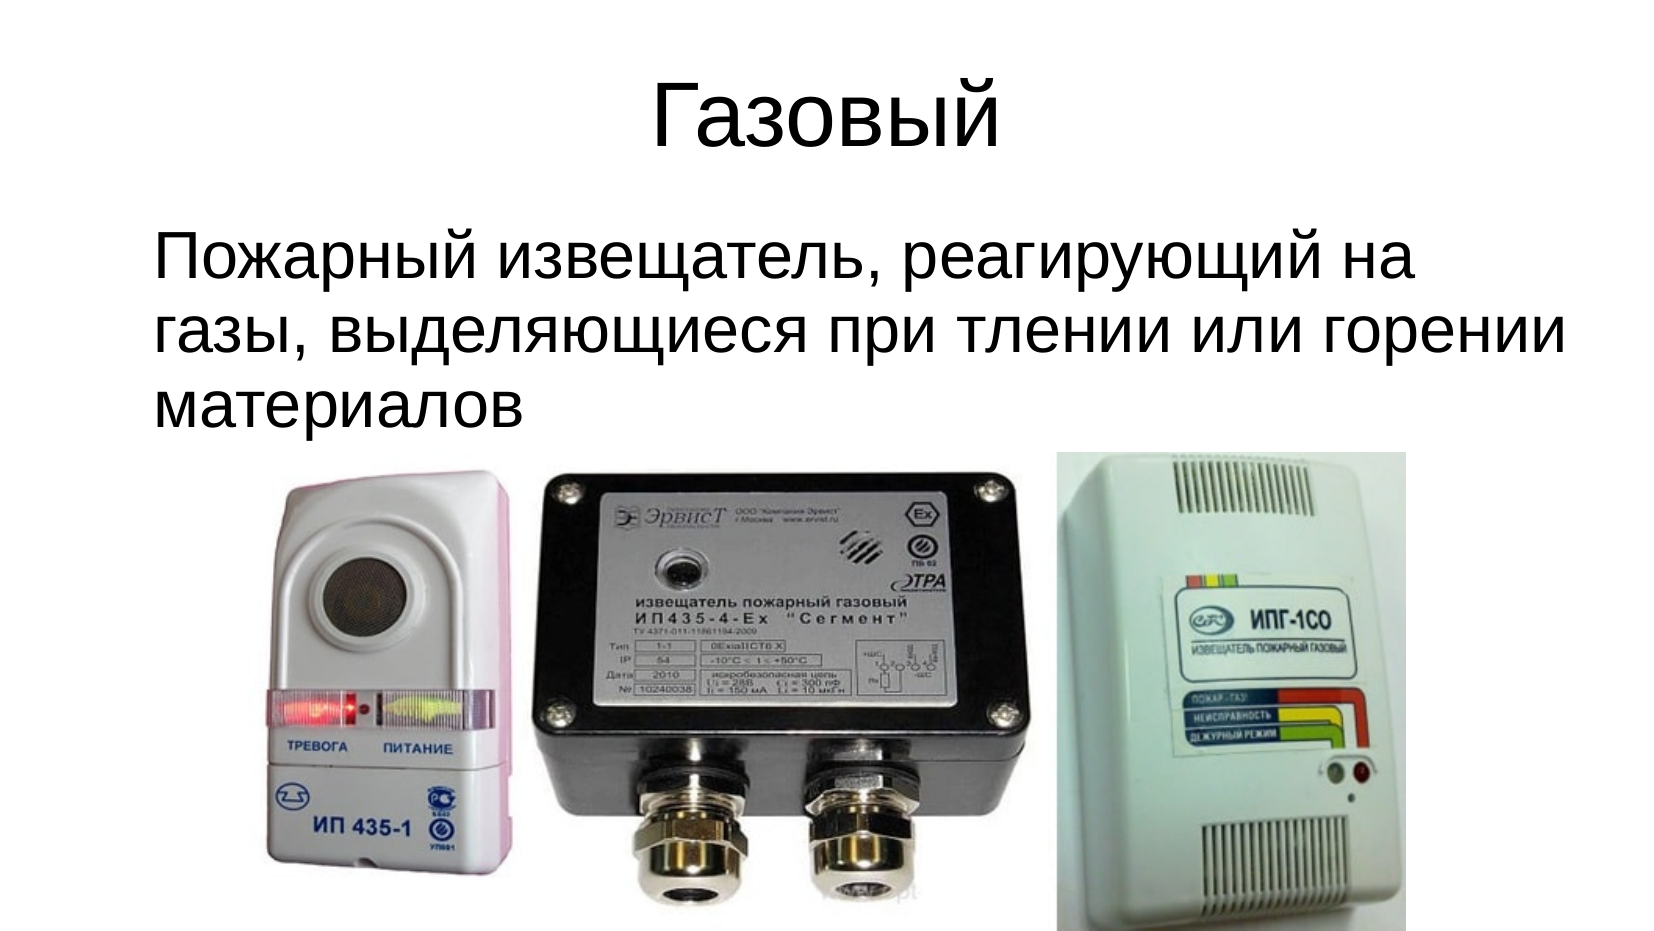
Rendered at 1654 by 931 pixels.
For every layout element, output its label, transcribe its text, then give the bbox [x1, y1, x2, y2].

title Газовый [82, 37, 1571, 193]
list Пожарный извещатель, реагирующий на газы, выделяющиеся при тлении или горении материалов [82, 217, 1571, 758]
picture [247, 452, 1406, 931]
